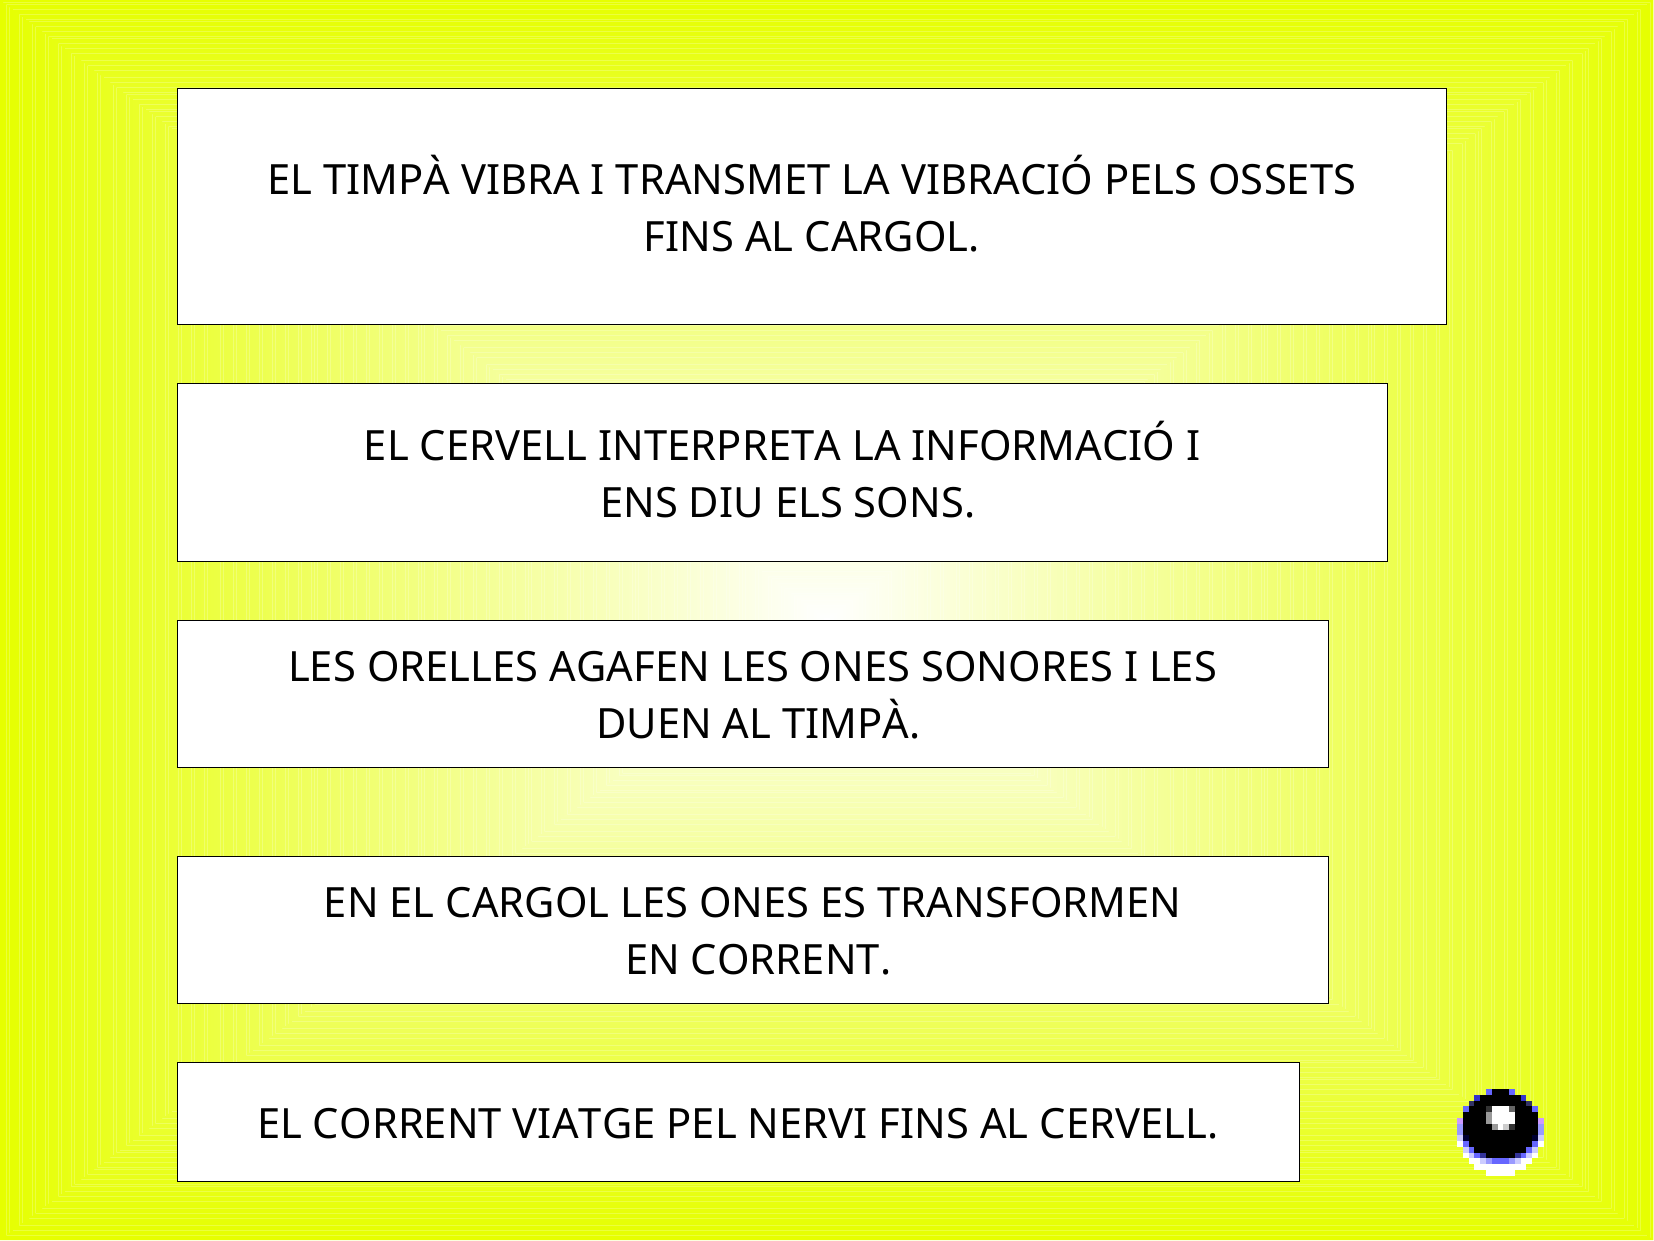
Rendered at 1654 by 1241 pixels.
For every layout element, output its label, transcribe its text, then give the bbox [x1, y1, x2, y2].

text_box LES ORELLES AGAFEN LES ONES SONORES I LES DUEN AL TIMPÀ. [177, 620, 1329, 768]
text_box EL CORRENT VIATGE PEL NERVI FINS AL CERVELL. [177, 1062, 1300, 1182]
text_box EL CERVELL INTERPRETA LA INFORMACIÓ I ENS DIU ELS SONS. [177, 383, 1388, 562]
text_box EL TIMPÀ VIBRA I TRANSMET LA VIBRACIÓ PELS OSSETS FINS AL CARGOL. [177, 88, 1447, 325]
text_box EN EL CARGOL LES ONES ES TRANSFORMEN EN CORRENT. [177, 856, 1329, 1004]
picture [1446, 1078, 1550, 1182]
